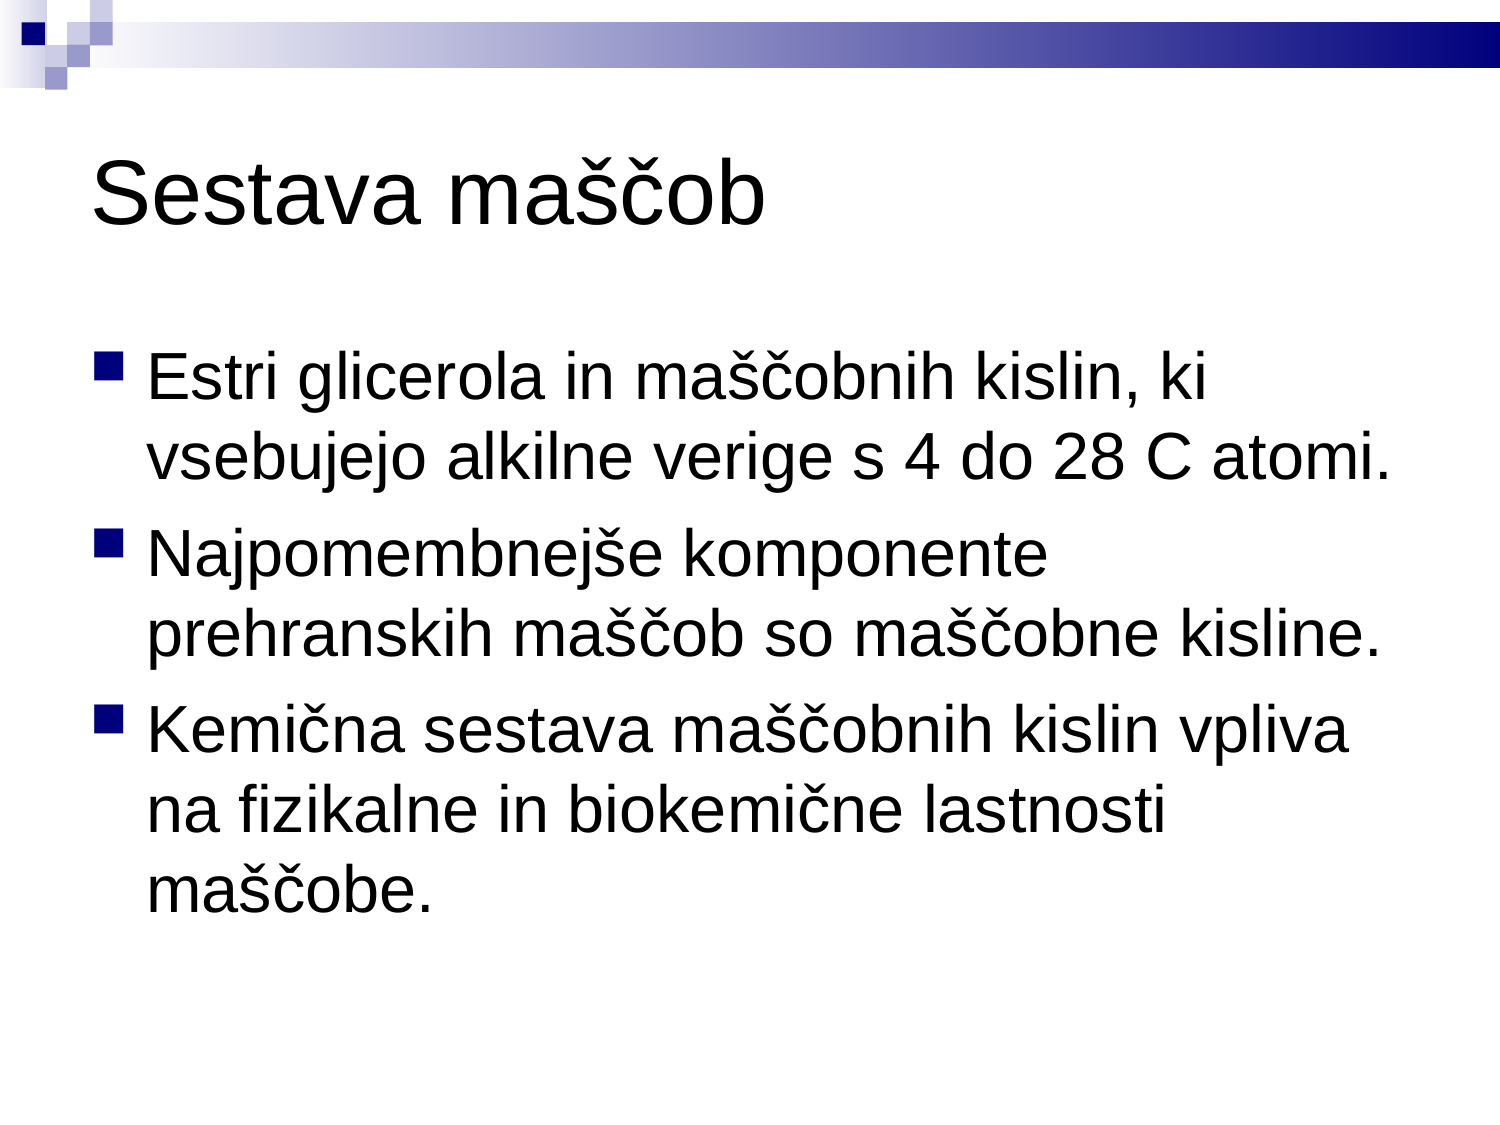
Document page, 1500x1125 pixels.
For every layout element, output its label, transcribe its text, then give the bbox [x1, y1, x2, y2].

list Estri glicerola in maščobnih kislin, ki vsebujejo alkilne verige s 4 do 28 C atomi. Najpomembnejše komponente prehranskih maščob so maščobne kisline. Kemična sestava maščobnih kislin vpliva na fizikalne in biokemične lastnosti maščobe. [75, 324, 1426, 963]
title Sestava maščob [75, 75, 1426, 301]
